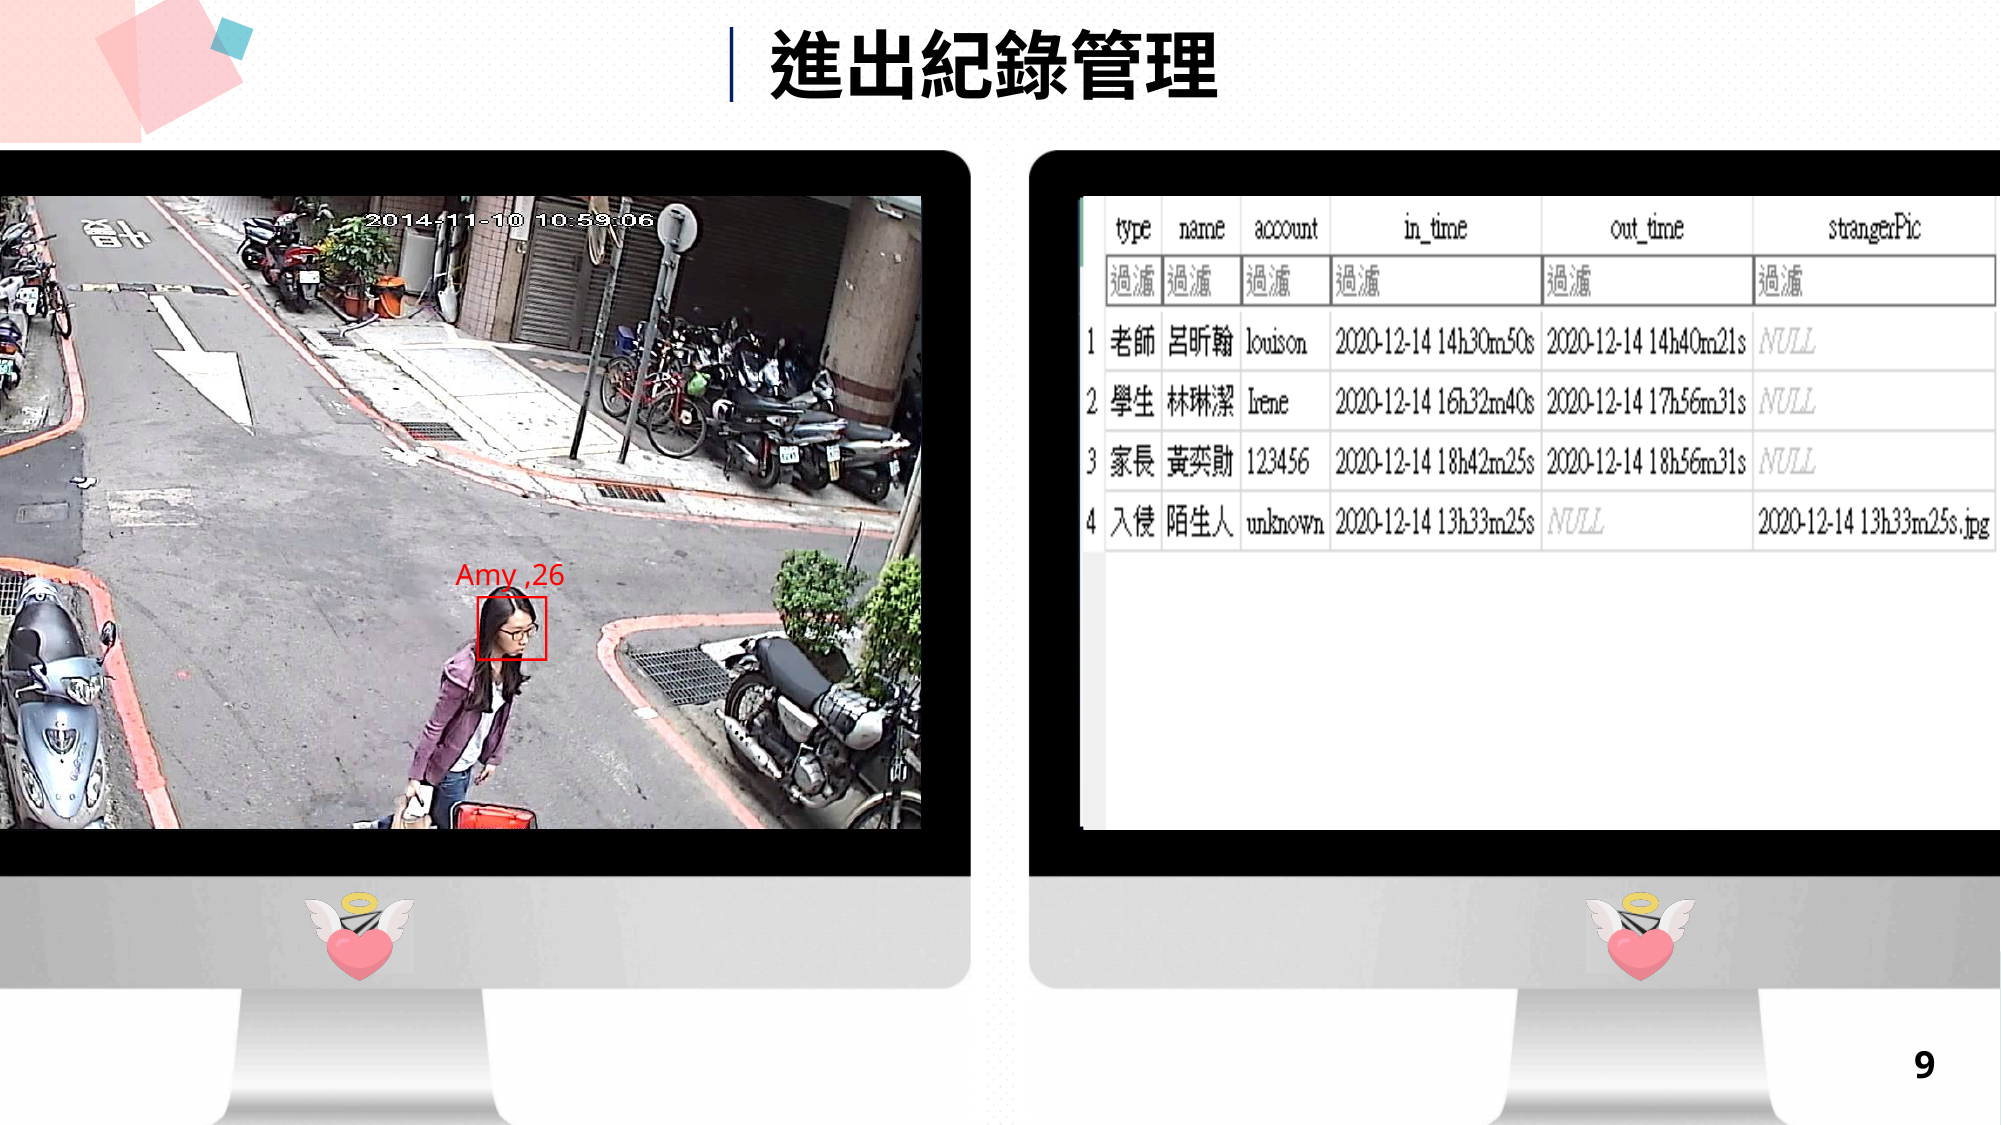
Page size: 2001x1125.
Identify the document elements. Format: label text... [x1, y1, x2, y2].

text_box 9 [1899, 1033, 1951, 1094]
text_box Amy ,26 [440, 548, 584, 599]
text_box ｜進出紀錄管理 [679, 11, 1240, 118]
picture [1017, 143, 2000, 1125]
picture [0, 143, 983, 1125]
text_box [476, 599, 548, 661]
